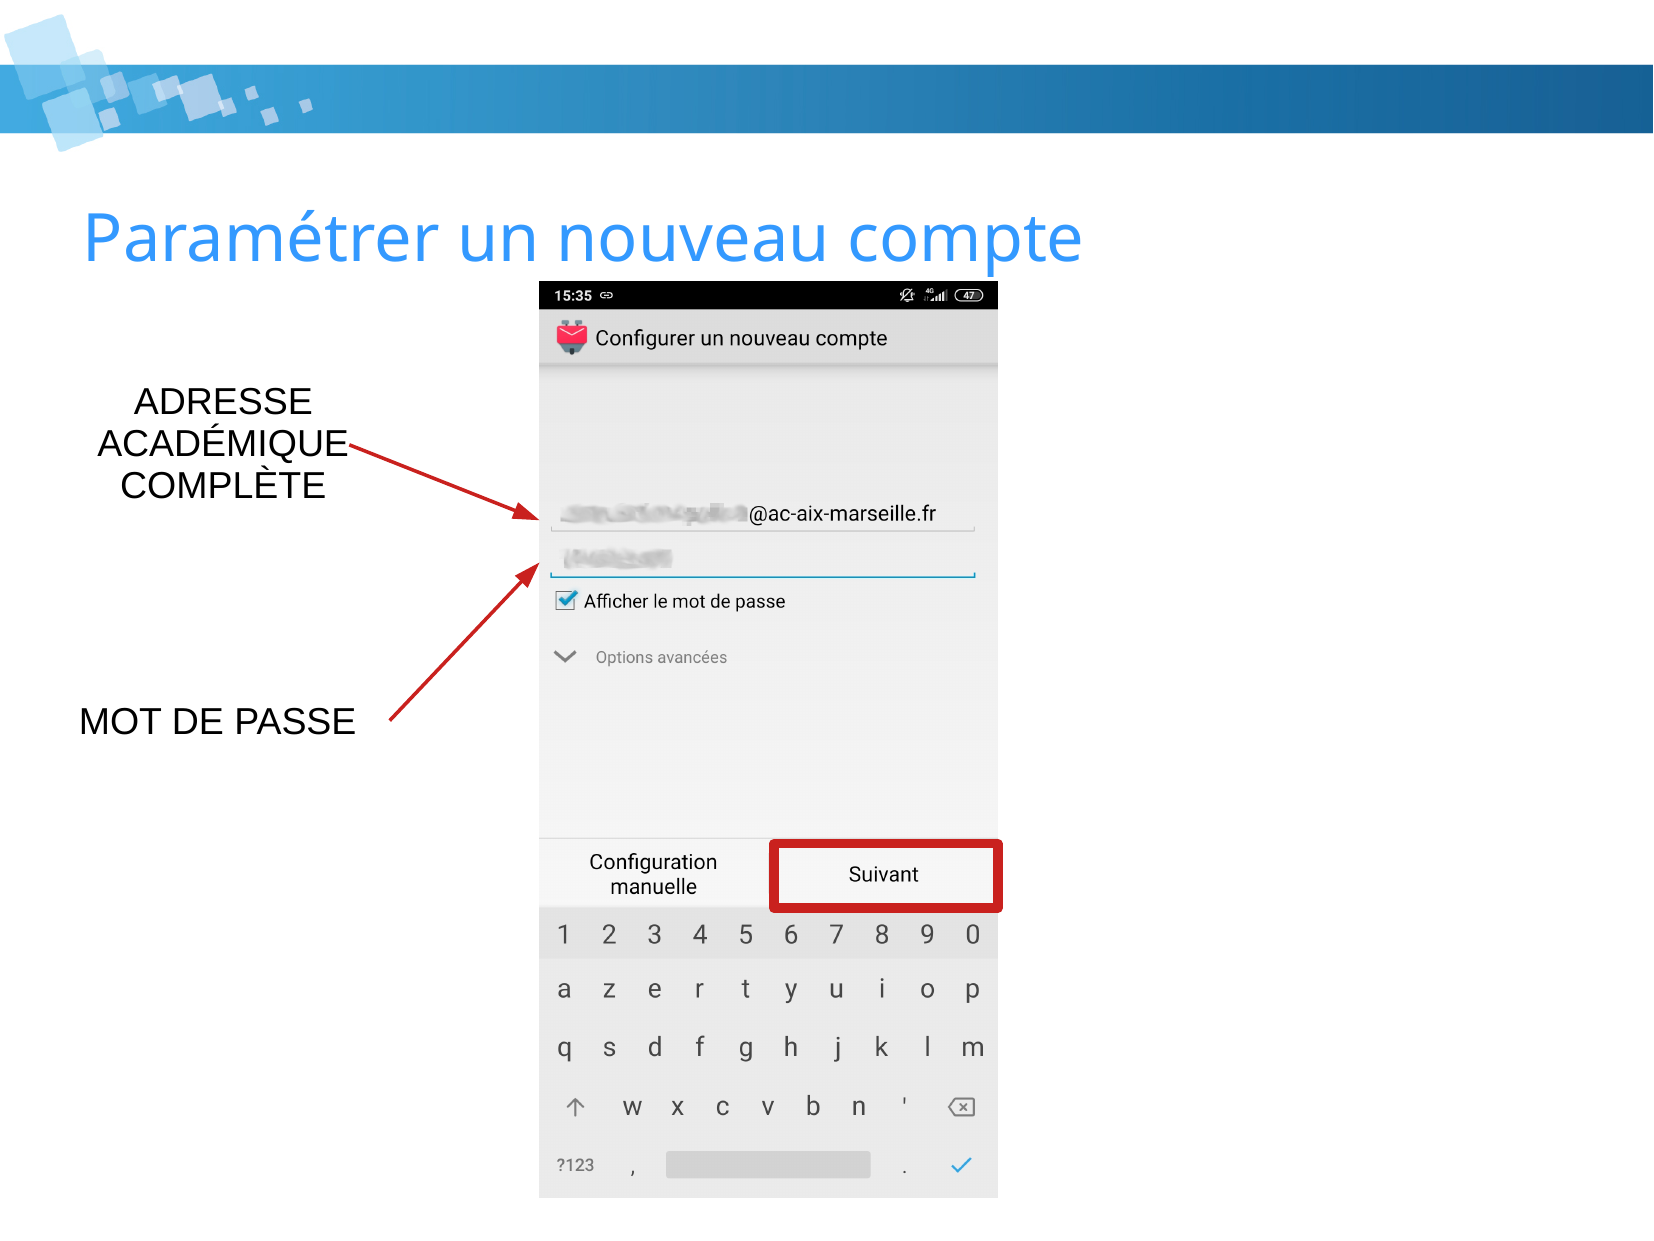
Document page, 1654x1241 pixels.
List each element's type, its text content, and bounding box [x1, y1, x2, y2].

title Paramétrer un nouveau compte [82, 132, 1571, 340]
text_box ADRESSE ACADÉMIQUE COMPLÈTE [51, 373, 396, 514]
text_box MOT DE PASSE [45, 692, 390, 750]
picture [0, 0, 1653, 1238]
